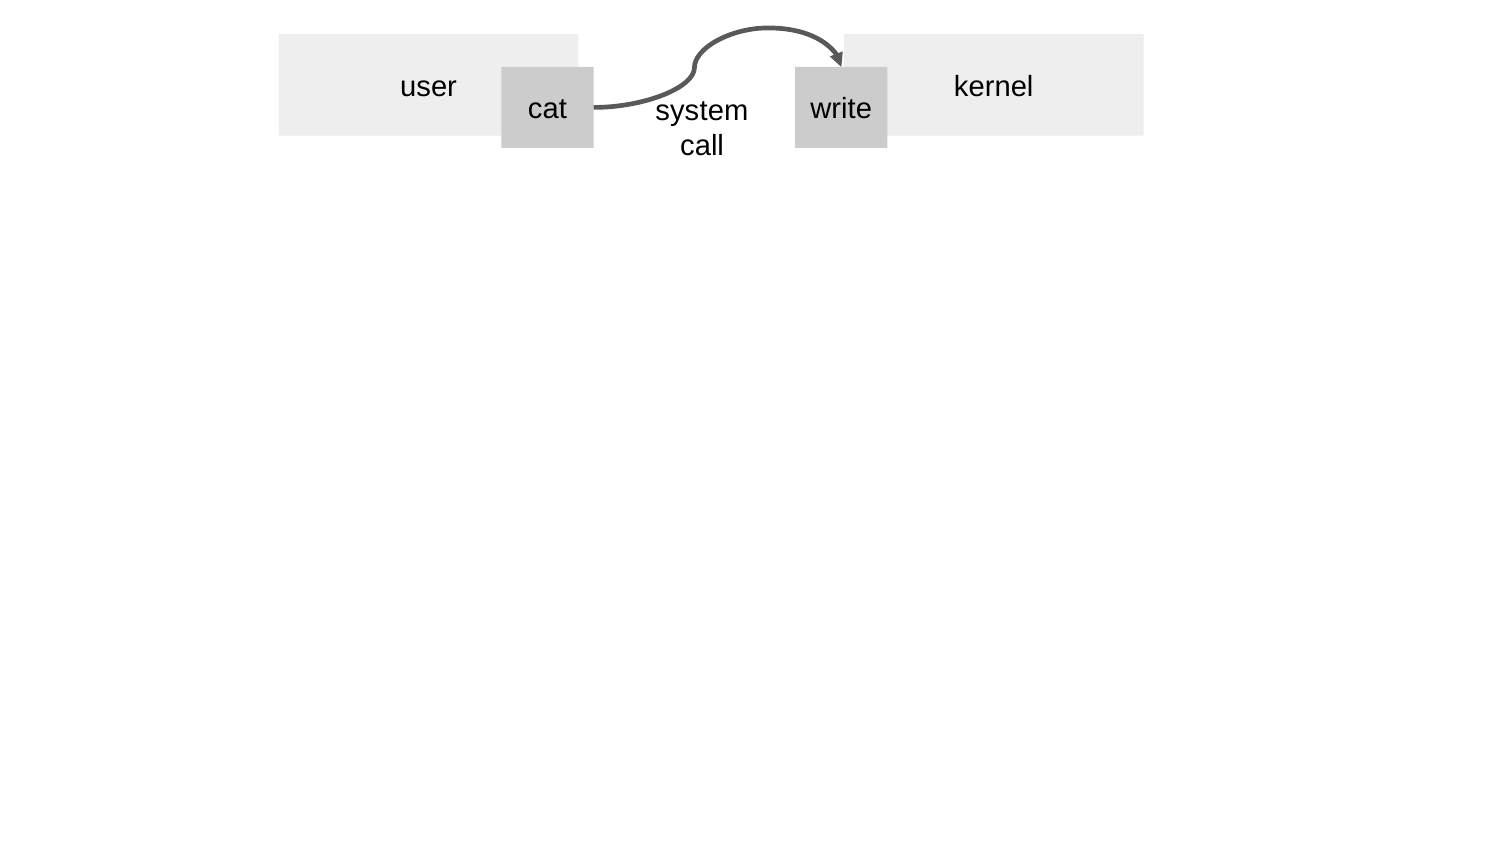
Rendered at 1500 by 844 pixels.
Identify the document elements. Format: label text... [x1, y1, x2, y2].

text_box user [278, 34, 579, 136]
text_box write [795, 66, 888, 148]
text_box cat [501, 66, 594, 148]
text_box kernel [844, 34, 1144, 136]
text_box system call [634, 85, 770, 167]
